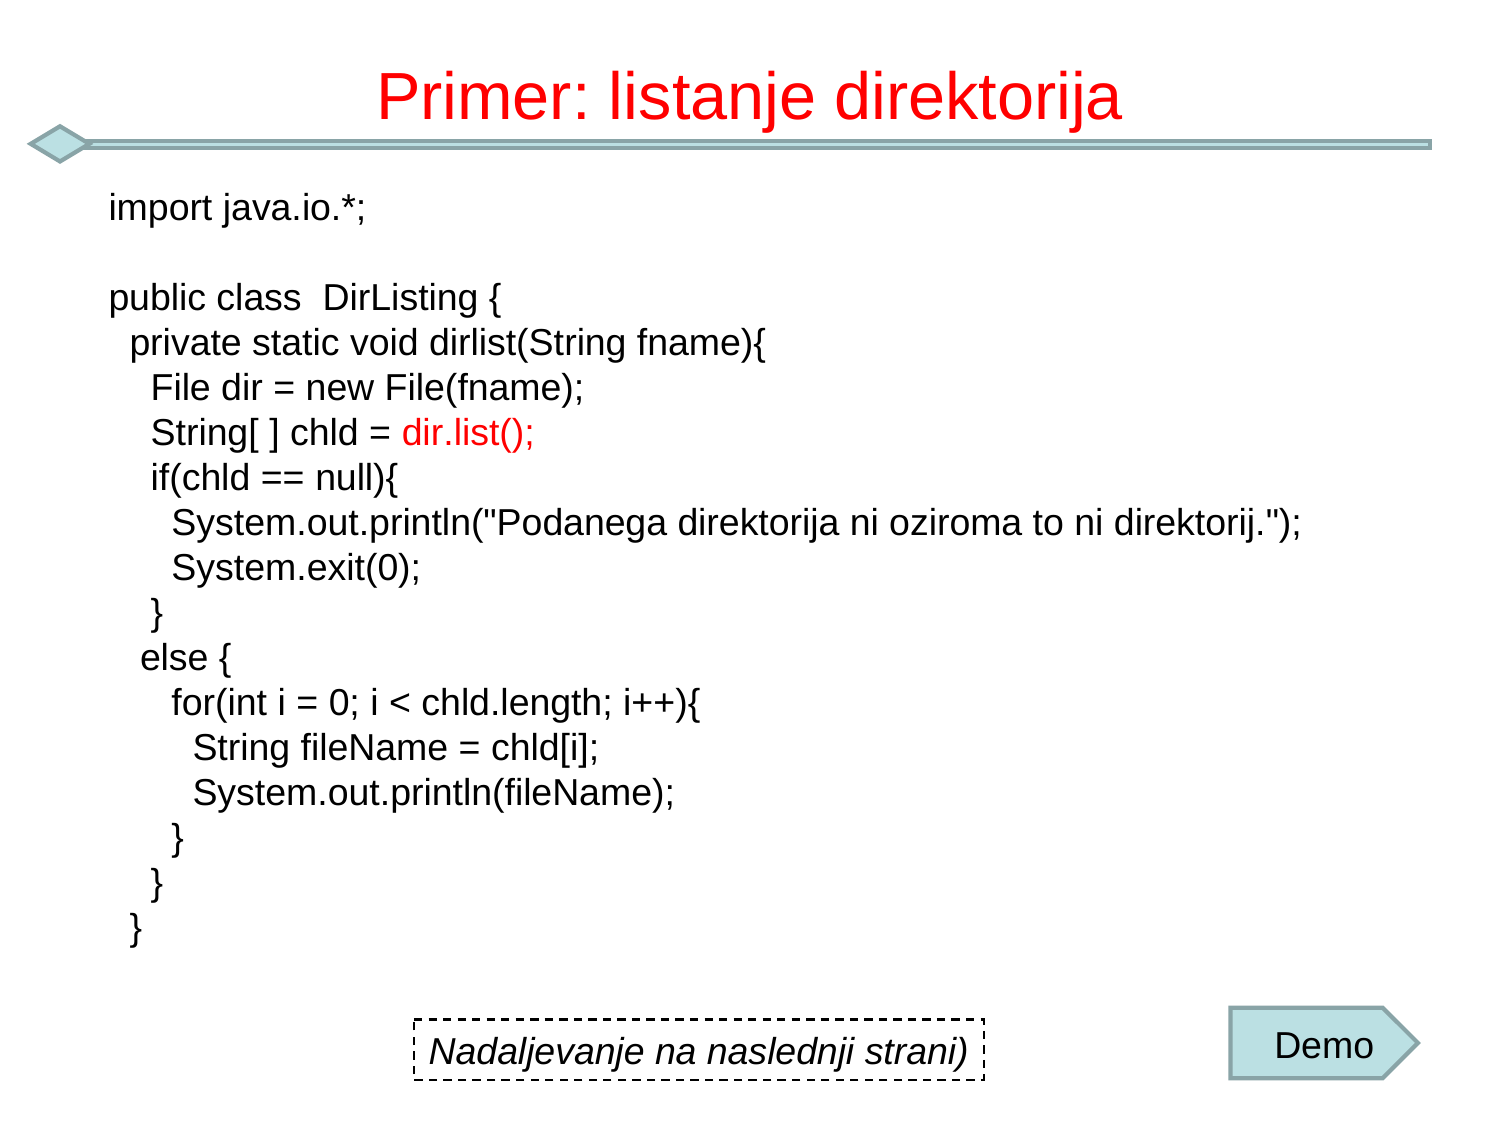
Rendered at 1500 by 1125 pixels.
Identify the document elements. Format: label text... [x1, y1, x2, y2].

text_box Demo [1230, 1007, 1418, 1079]
title Primer: listanje direktorija [75, 45, 1426, 141]
text_box Nadaljevanje na naslednji strani) [413, 1019, 984, 1080]
text_box import java.io.*; public class DirListing { private static void dirlist(String fname){ File dir = new File(fname); String[ ] chld = dir.list(); if(chld == null){ System.out.println("Podanega direktorija ni oziroma to ni direktorij."); System.exit(0); } else { for(int i = 0; i < chld.length; i++){ String fileName = chld[i]; System.out.println(fileName); } } } [93, 175, 1395, 1002]
